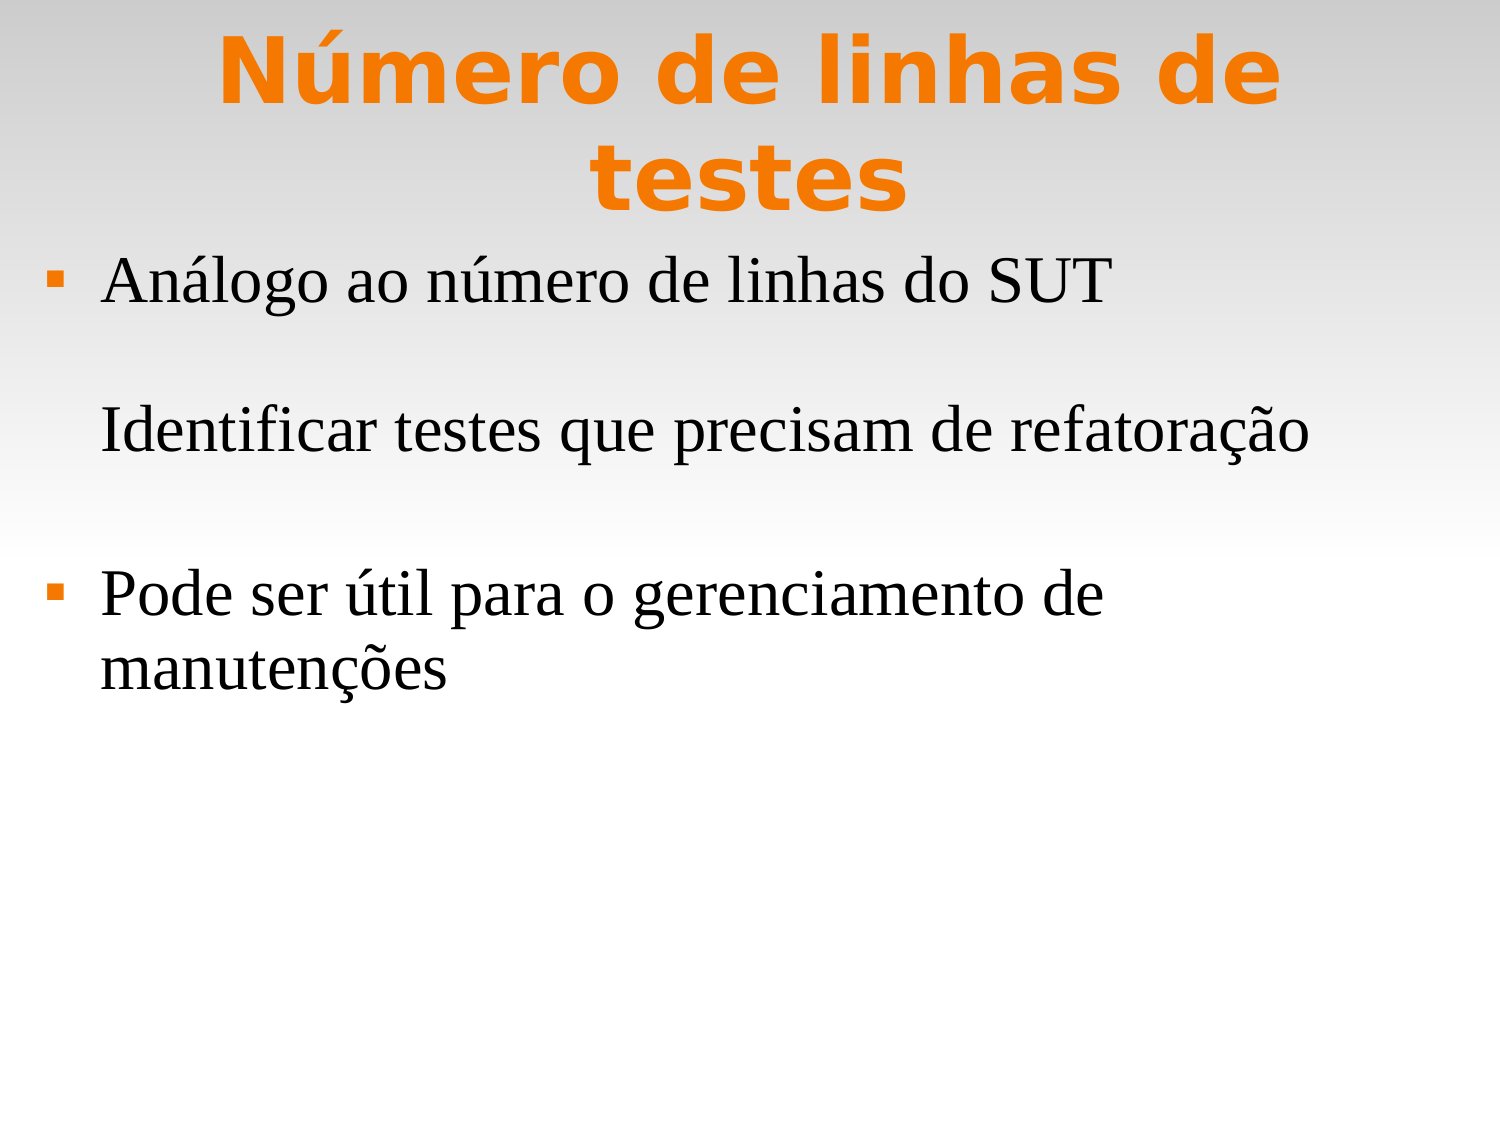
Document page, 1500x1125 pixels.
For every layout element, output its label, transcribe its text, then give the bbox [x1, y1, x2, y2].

list Análogo ao número de linhas do SUT Identificar testes que precisam de refatoração Pode ser útil para o gerenciamento de manutenções [29, 243, 1471, 1047]
title Número de linhas de testes [29, 10, 1471, 240]
